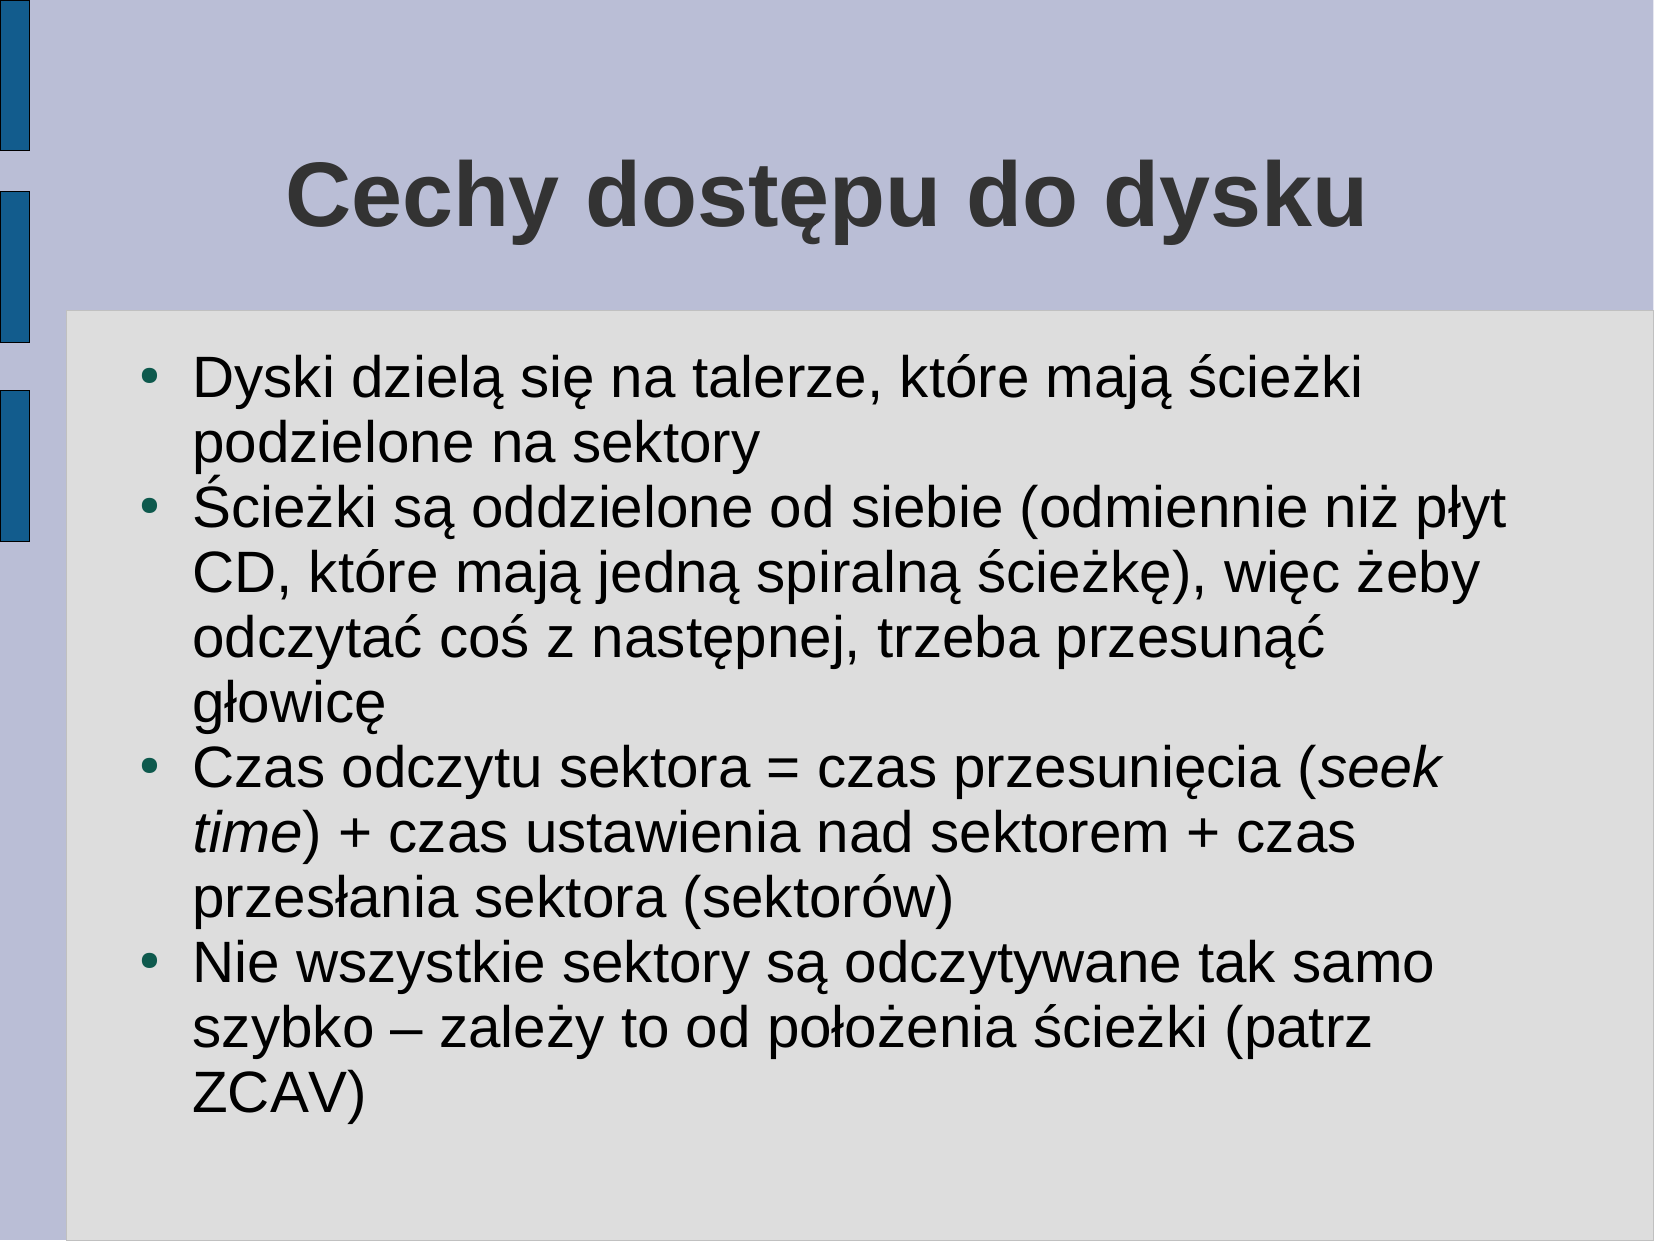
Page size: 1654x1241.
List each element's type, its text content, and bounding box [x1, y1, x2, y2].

list Dyski dzielą się na talerze, które mają ścieżki podzielone na sektory Ścieżki są oddzielone od siebie (odmiennie niż płyt CD, które mają jedną spiralną ścieżkę), więc żeby odczytać coś z następnej, trzeba przesunąć głowicę Czas odczytu sektora = czas przesunięcia (seek time) + czas ustawienia nad sektorem + czas przesłania sektora (sektorów) Nie wszystkie sektory są odczytywane tak samo szybko – zależy to od położenia ścieżki (patrz ZCAV) [121, 344, 1534, 1219]
title Cechy dostępu do dysku [121, 91, 1534, 299]
